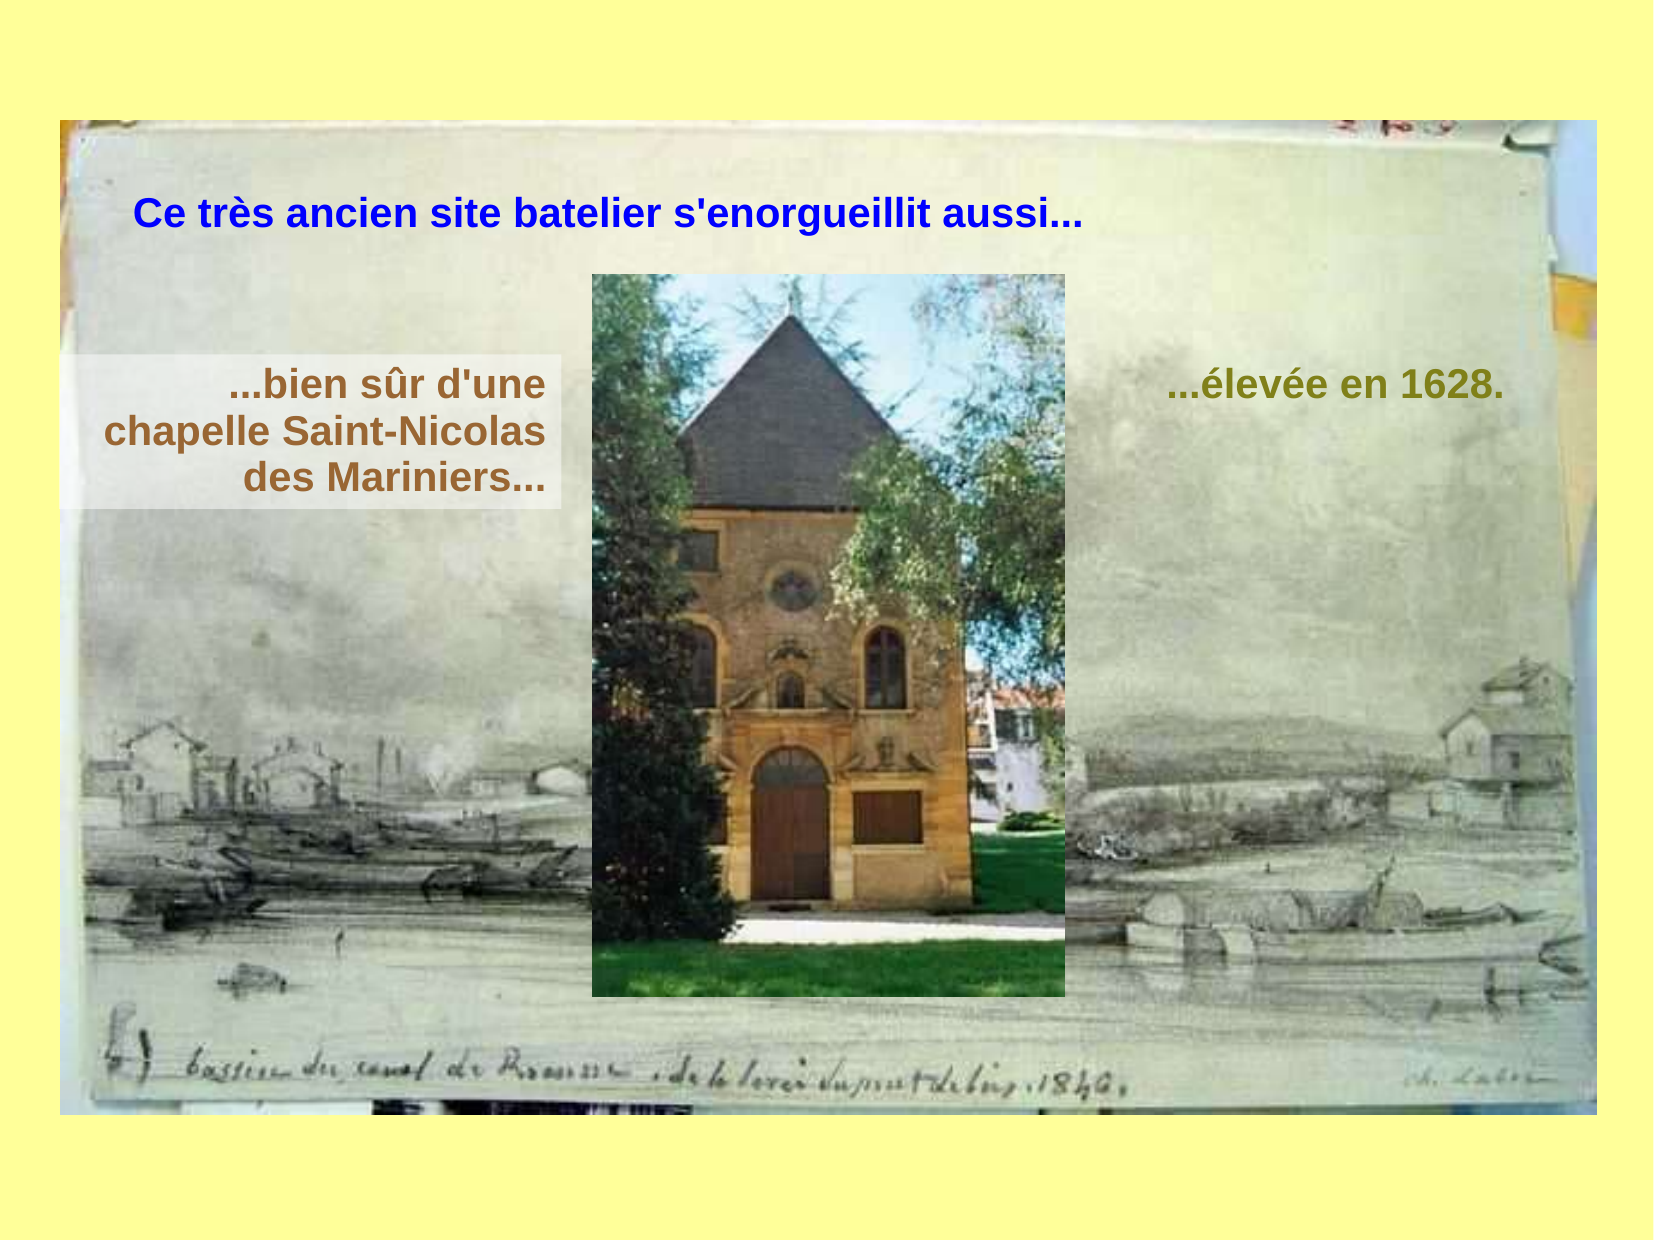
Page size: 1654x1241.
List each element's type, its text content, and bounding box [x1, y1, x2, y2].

text_box ...élevée en 1628. [1151, 354, 1536, 416]
text_box ...bien sûr d'une chapelle Saint-Nicolas des Mariniers... [59, 354, 562, 509]
text_box Ce très ancien site batelier s'enorgueillit aussi... [118, 183, 1152, 245]
picture [60, 120, 1597, 1115]
